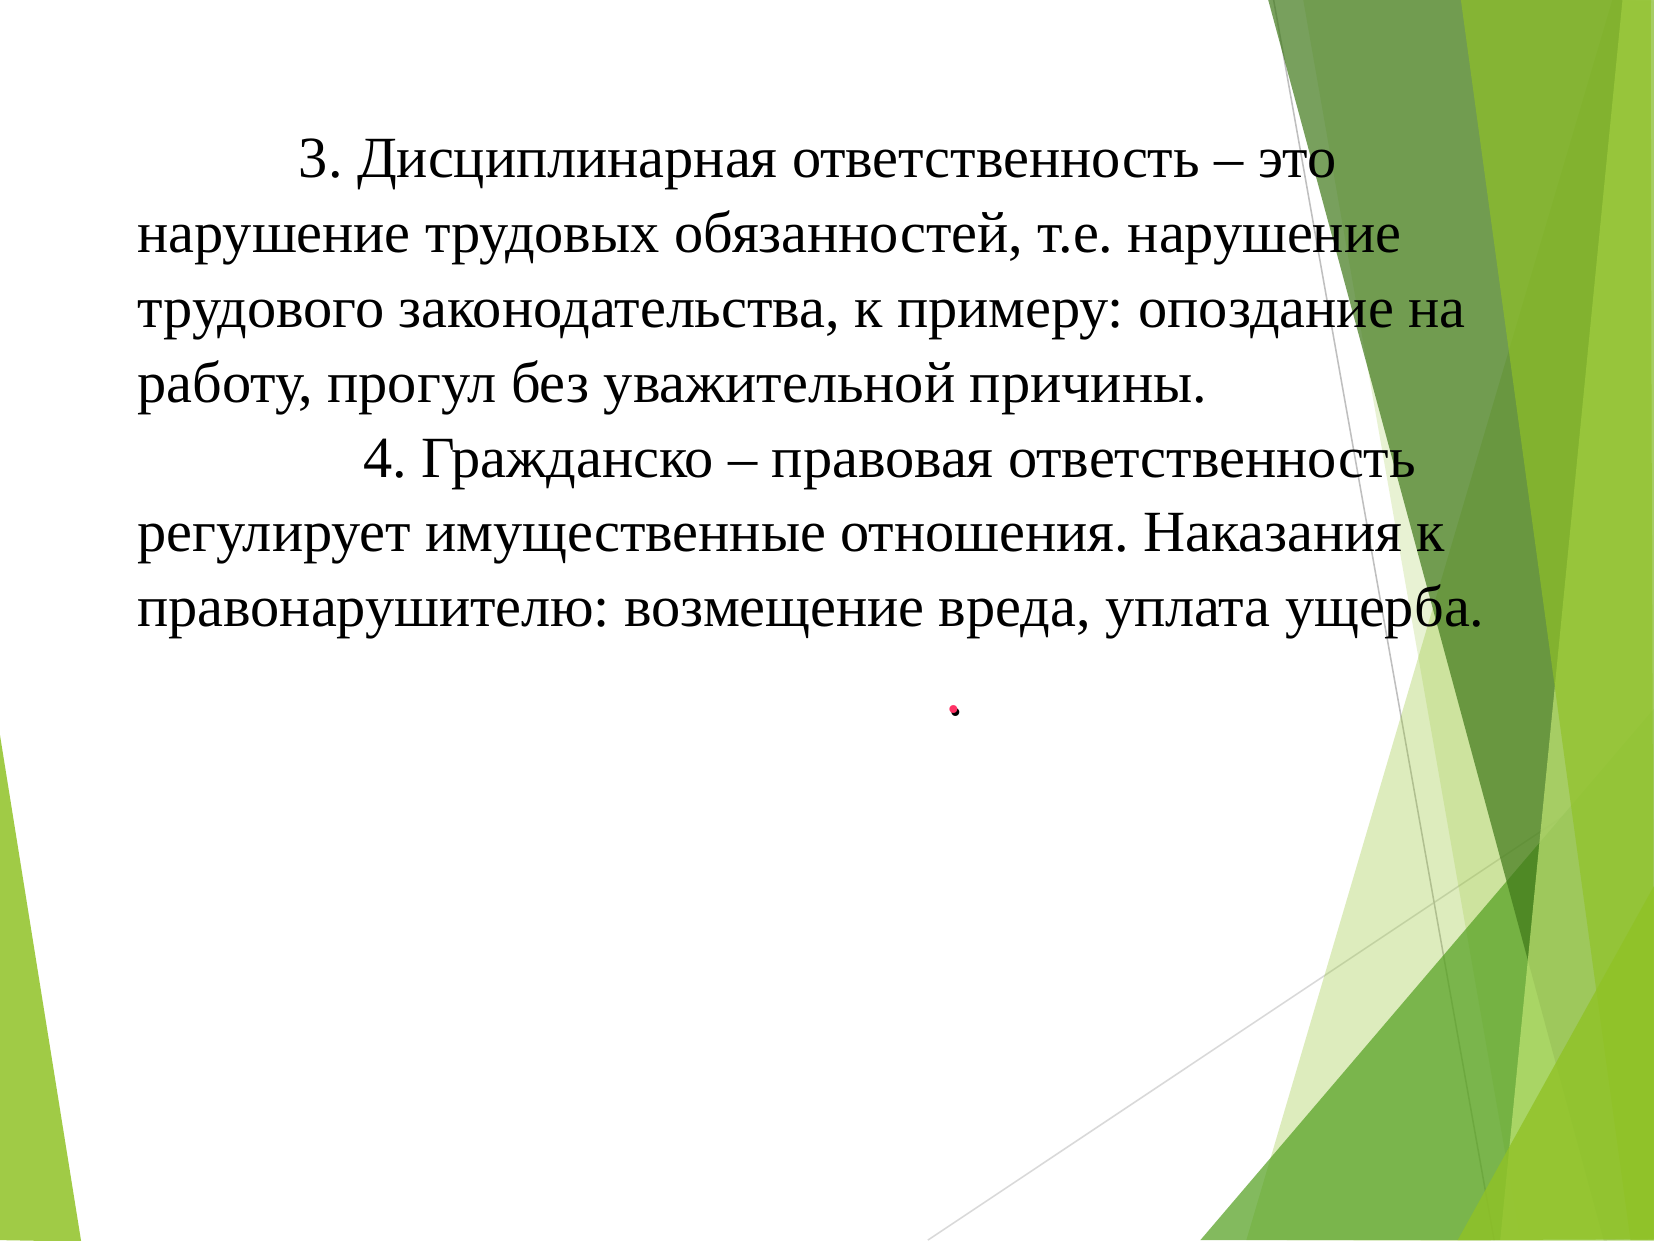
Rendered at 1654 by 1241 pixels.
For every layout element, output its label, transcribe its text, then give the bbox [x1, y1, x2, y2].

text_box . [944, 646, 1536, 1063]
text_box 3. Дисциплинарная ответственность – это нарушение трудовых обязанностей, т.е. нарушение трудового законодательства, к примеру: опоздание на работу, прогул без уважительной причины. 4. Гражданско – правовая ответственность регулирует имущественные отношения. Наказания к правонарушителю: возмещение вреда, уплата ущерба. [122, 107, 1629, 646]
